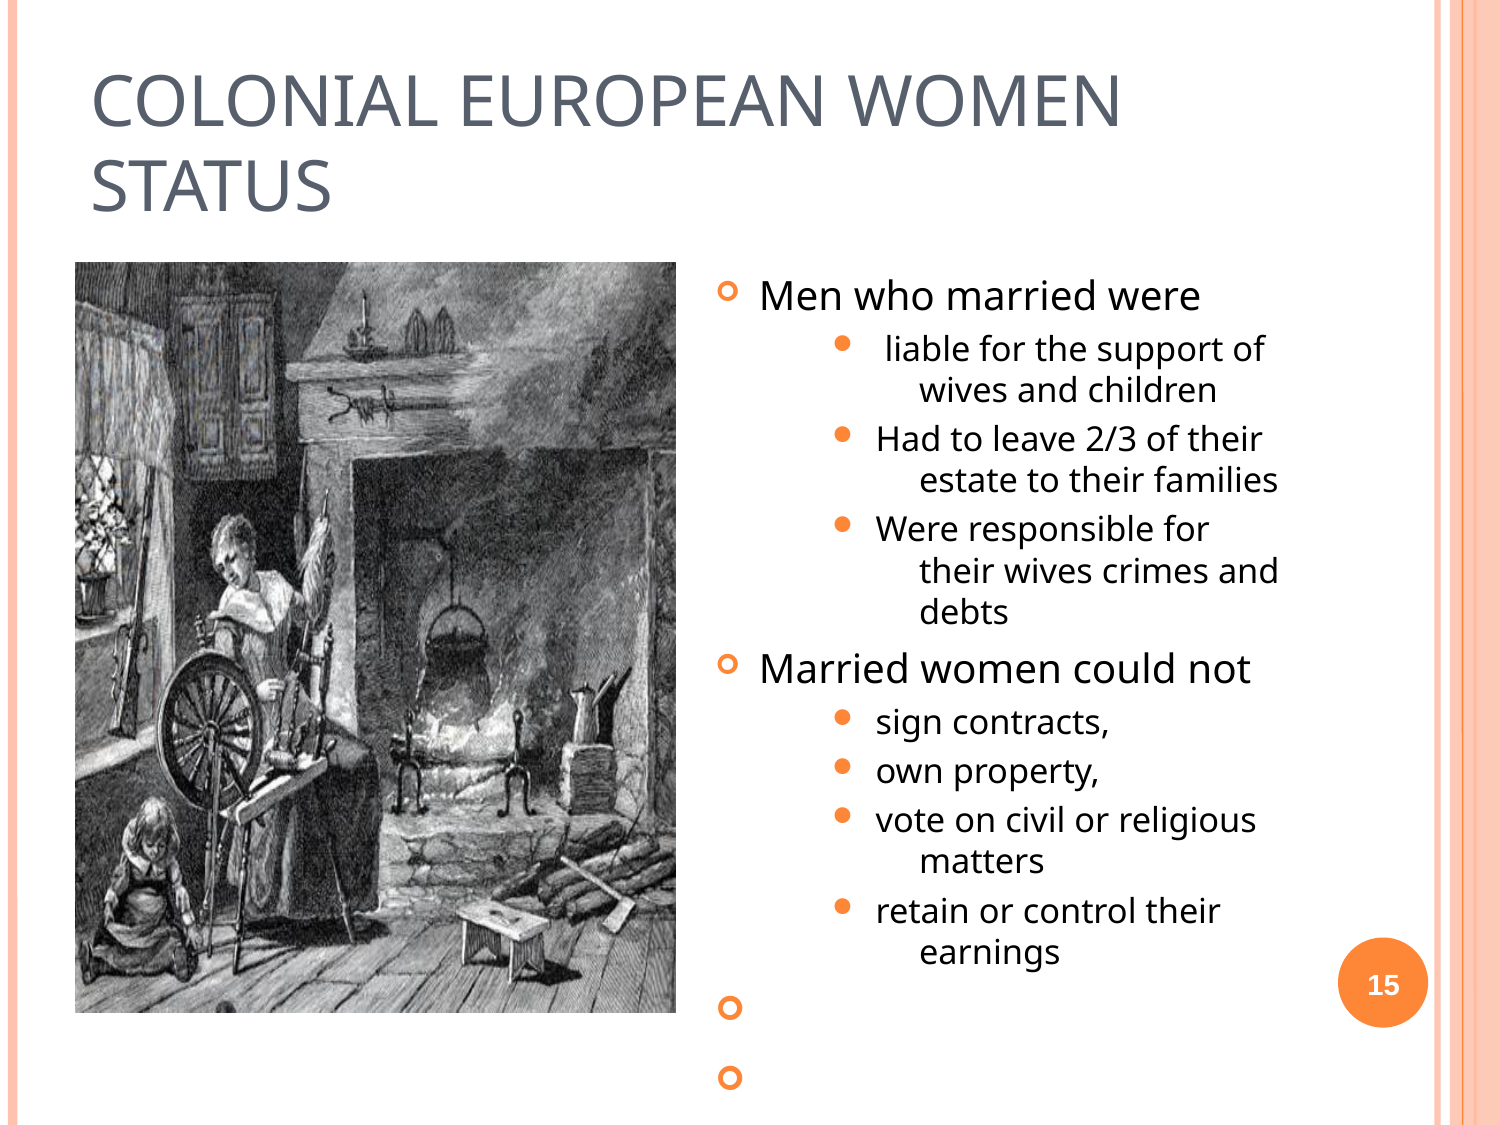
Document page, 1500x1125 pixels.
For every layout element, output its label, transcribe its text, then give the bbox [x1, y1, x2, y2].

text_box [1333, 940, 1434, 1027]
list Men who married were liable for the support of wives and children Had to leave 2/3 of their estate to their families Were responsible for their wives crimes and debts Married women could not sign contracts, own property, vote on civil or religious matters retain or control their earnings [700, 262, 1301, 1013]
picture [75, 262, 676, 1013]
title Colonial European Women Status [75, 45, 1300, 233]
